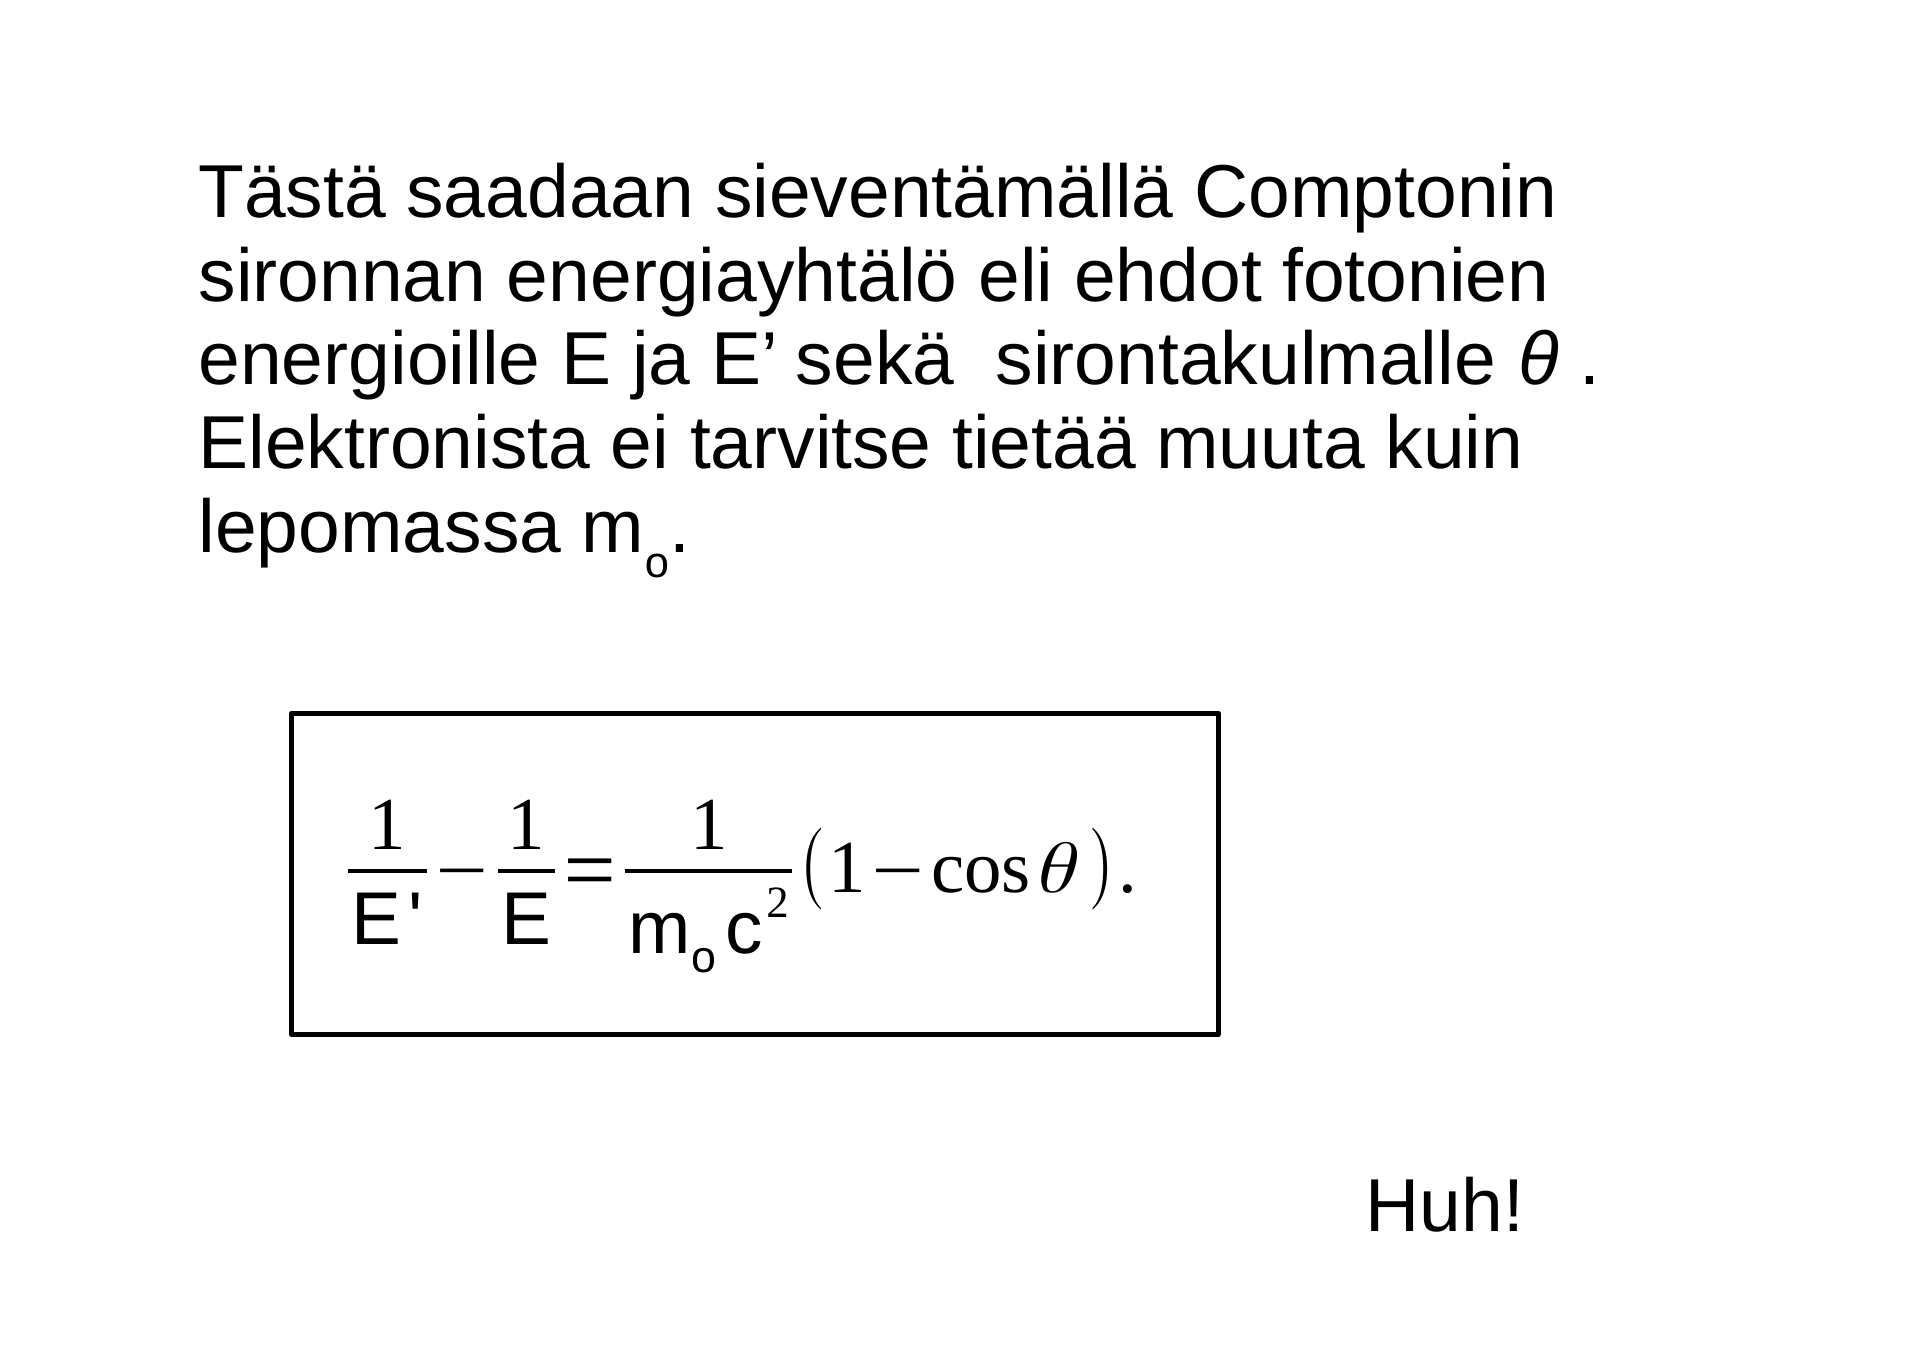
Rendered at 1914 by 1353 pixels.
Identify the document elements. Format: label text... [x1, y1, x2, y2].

text_box Huh! [1350, 1156, 1539, 1256]
text_box [291, 713, 1219, 1035]
text_box Tästä saadaan sieventämällä Comptonin sironnan energiayhtälö eli ehdot fotonien energioille E ja E’ sekä sirontakulmalle θ . Elektronista ei tarvitse tietää muuta kuin lepomassa mo. [183, 141, 1791, 595]
